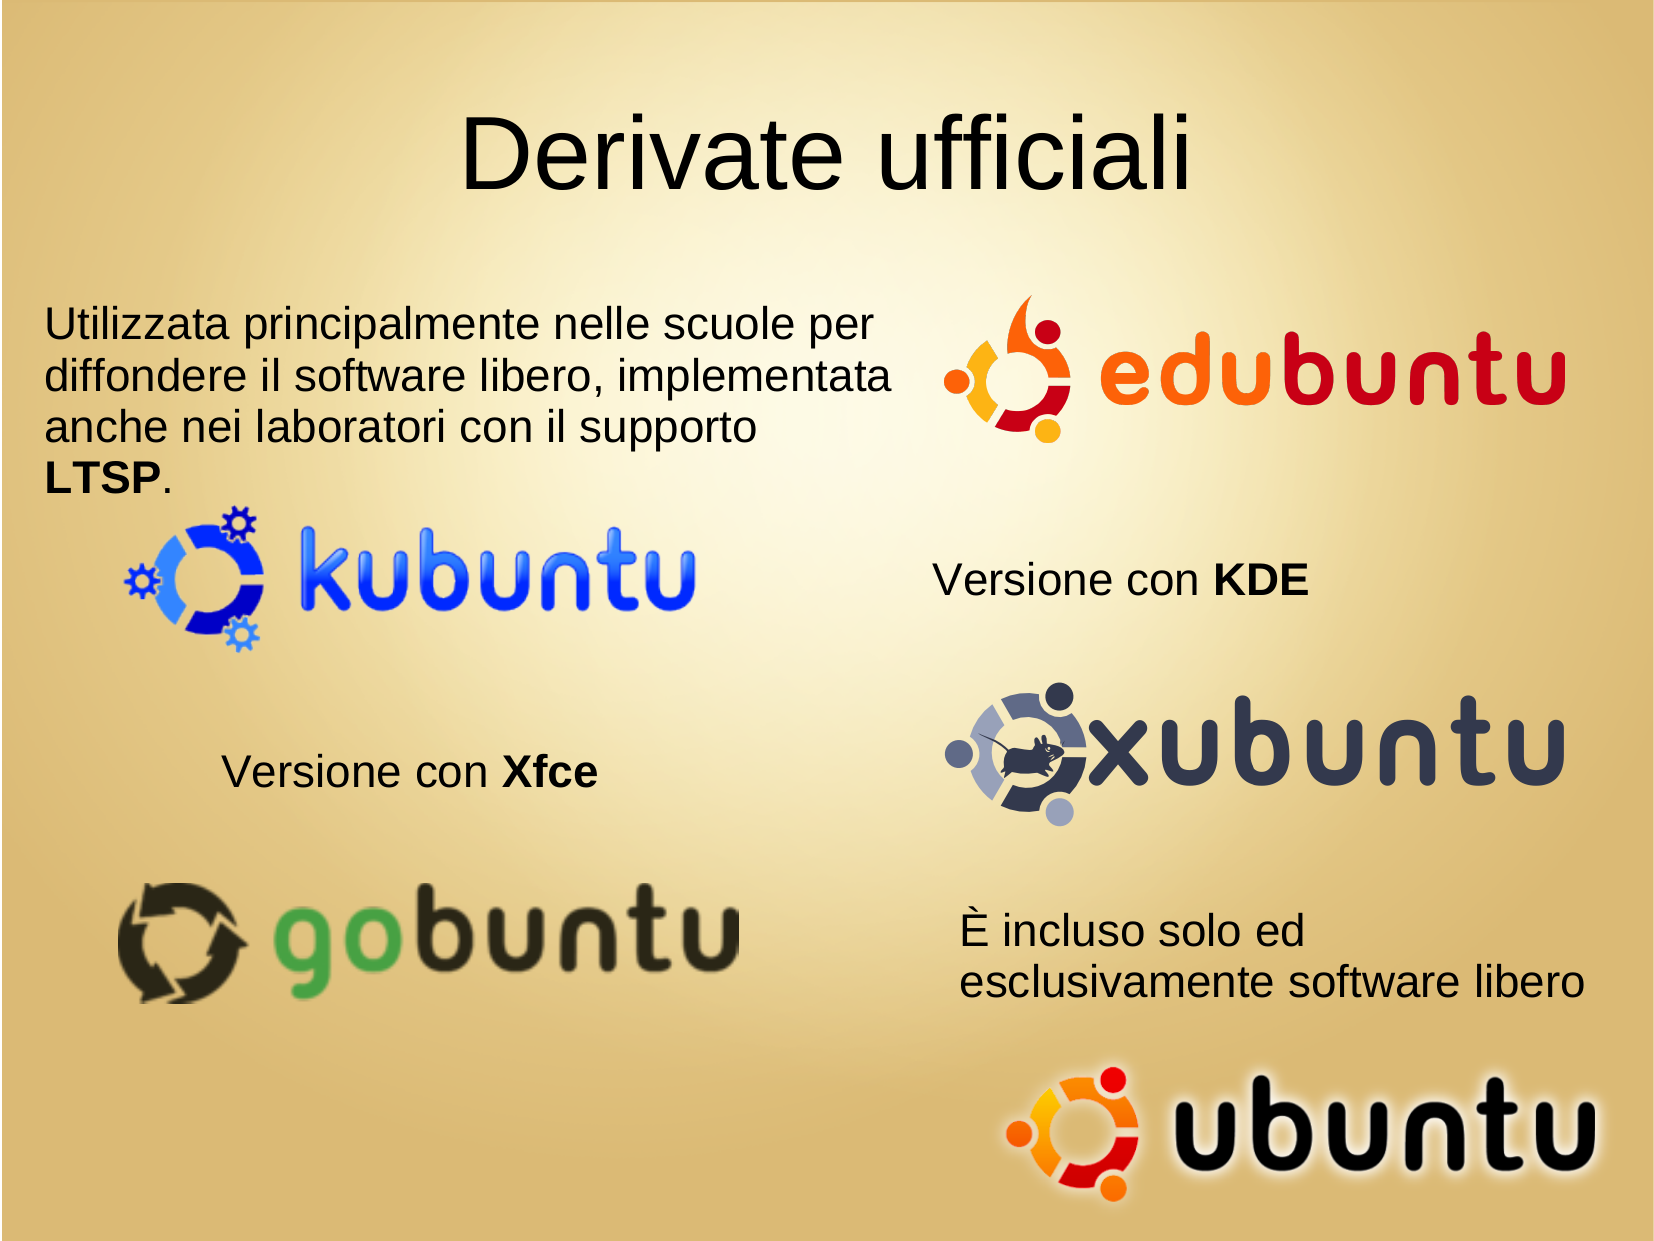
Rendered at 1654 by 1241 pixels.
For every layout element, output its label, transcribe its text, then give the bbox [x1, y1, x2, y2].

text_box Utilizzata principalmente nelle scuole per diffondere il software libero, implementata anche nei laboratori con il supporto LTSP. [29, 290, 916, 464]
text_box Versione con Xfce [206, 738, 739, 806]
text_box Versione con KDE [917, 546, 1450, 615]
text_box È incluso solo ed esclusivamente software libero [944, 897, 1625, 1018]
title Derivate ufficiali [82, 49, 1571, 257]
picture [2, 0, 1654, 1241]
